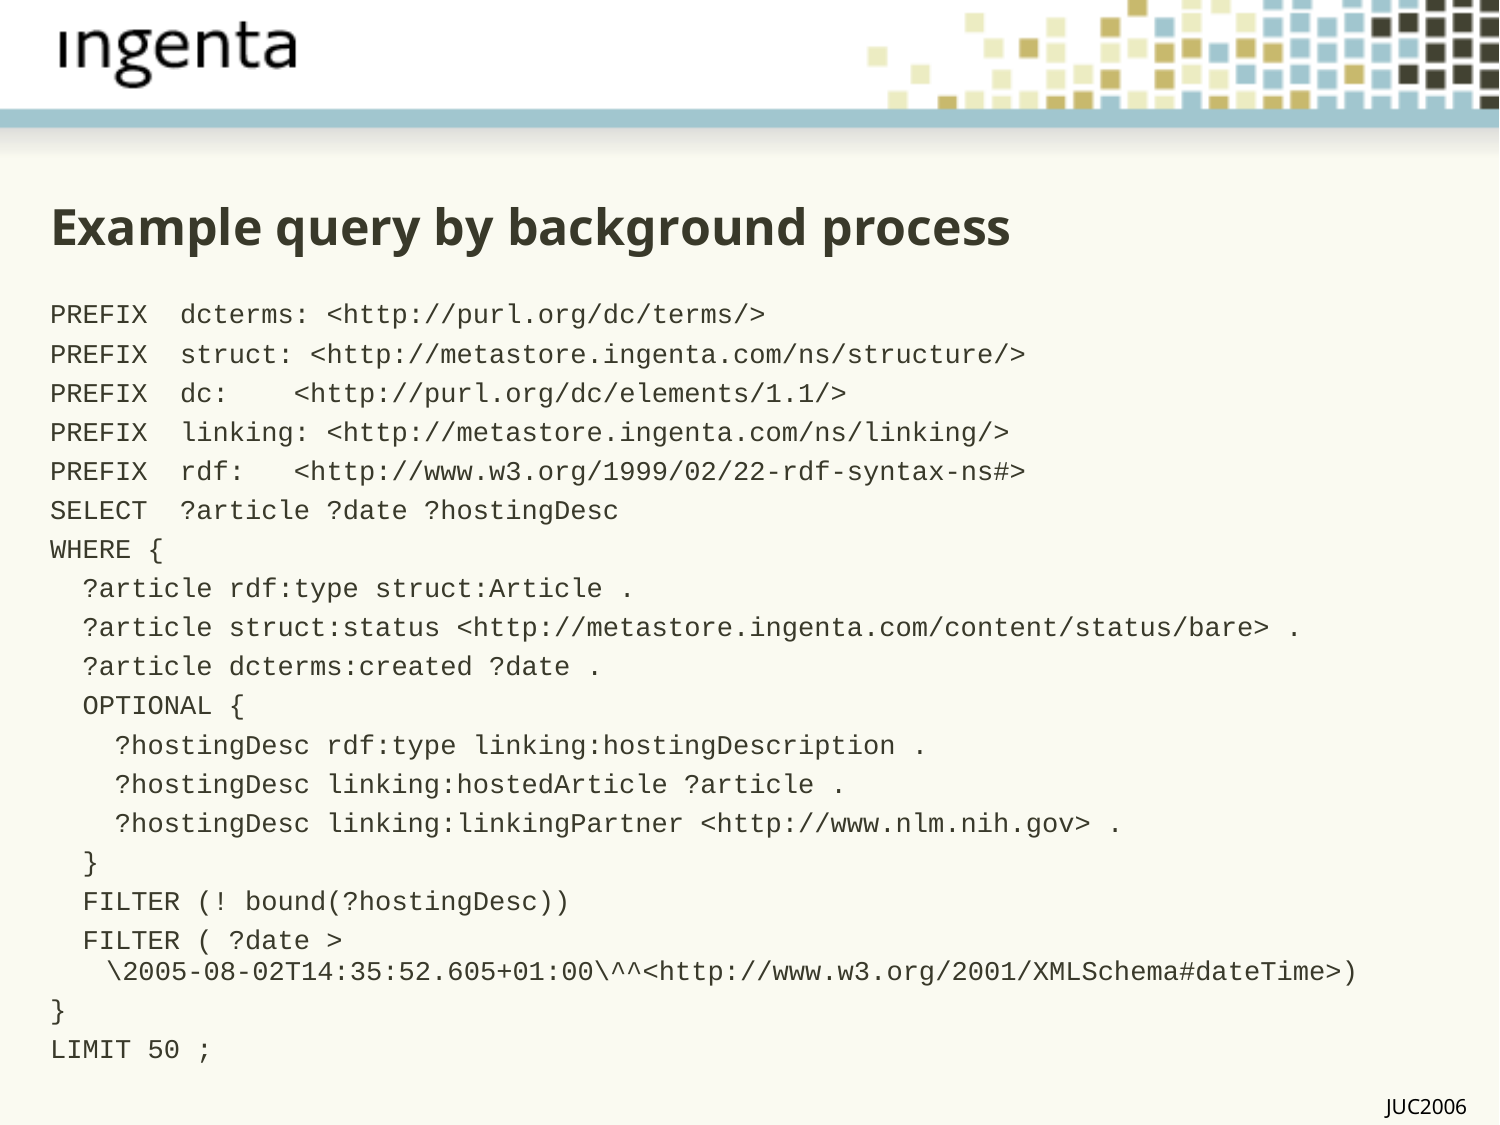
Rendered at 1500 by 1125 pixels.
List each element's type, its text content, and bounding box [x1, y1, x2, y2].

title Example query by background process [50, 187, 1375, 262]
list PREFIX dcterms: <http://purl.org/dc/terms/> PREFIX struct: <http://metastore.ingenta.com/ns/structure/> PREFIX dc: <http://purl.org/dc/elements/1.1/> PREFIX linking: <http://metastore.ingenta.com/ns/linking/> PREFIX rdf: <http://www.w3.org/1999/02/22-rdf-syntax-ns#> SELECT ?article ?date ?hostingDesc WHERE { ?article rdf:type struct:Article . ?article struct:status <http://metastore.ingenta.com/content/status/bare> . ?article dcterms:created ?date . OPTIONAL { ?hostingDesc rdf:type linking:hostingDescription . ?hostingDesc linking:hostedArticle ?article . ?hostingDesc linking:linkingPartner <http://www.nlm.nih.gov> . } FILTER (! bound(?hostingDesc)) FILTER ( ?date > \2005-08-02T14:35:52.605+01:00\^^<http://www.w3.org/2001/XMLSchema#dateTime>) } LIMIT 50 ; [50, 262, 1375, 1035]
picture [0, 0, 1499, 1125]
